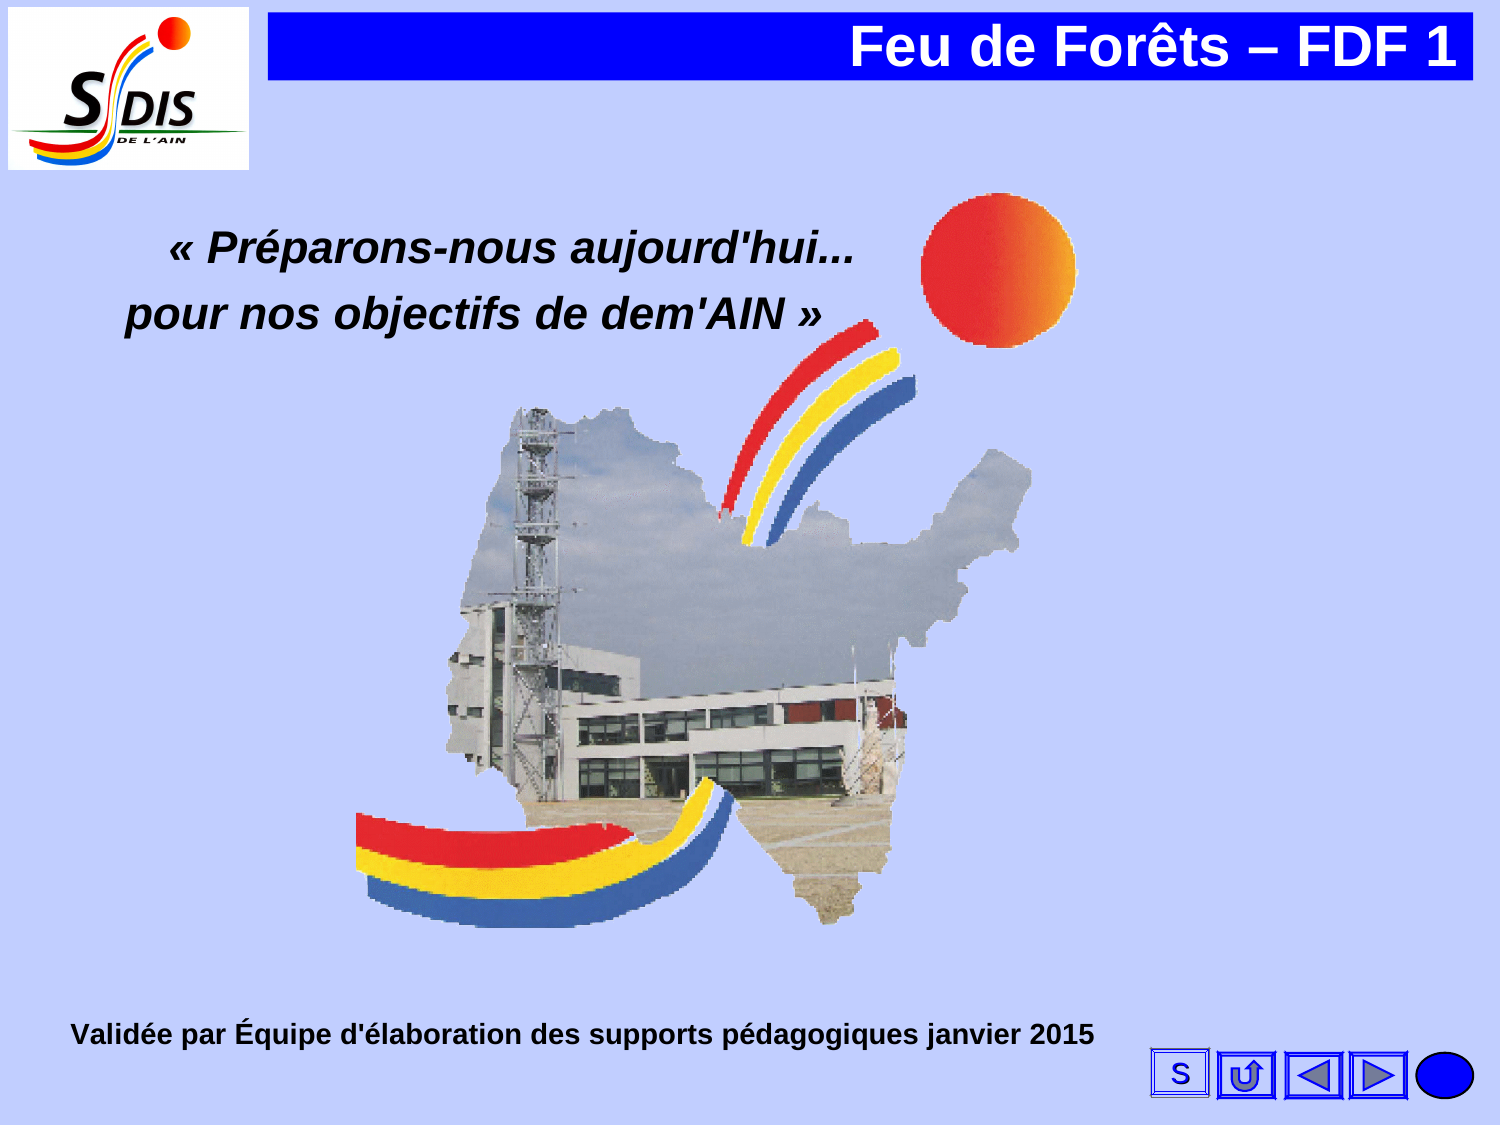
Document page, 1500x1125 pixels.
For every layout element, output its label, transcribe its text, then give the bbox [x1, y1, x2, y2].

text_box Validée par Équipe d'élaboration des supports pédagogiques janvier 2015 [55, 1010, 356, 1059]
picture [8, 7, 249, 170]
text_box Feu de Forêts – FDF 1 [1152, 12, 1474, 81]
text_box Feu de Forêts – FDF 1 [267, 12, 356, 81]
list « Préparons-nous aujourd'hui... pour nos objectifs de dem'AIN » [53, 214, 916, 463]
picture [356, 0, 1152, 1125]
text_box [1416, 1052, 1474, 1099]
